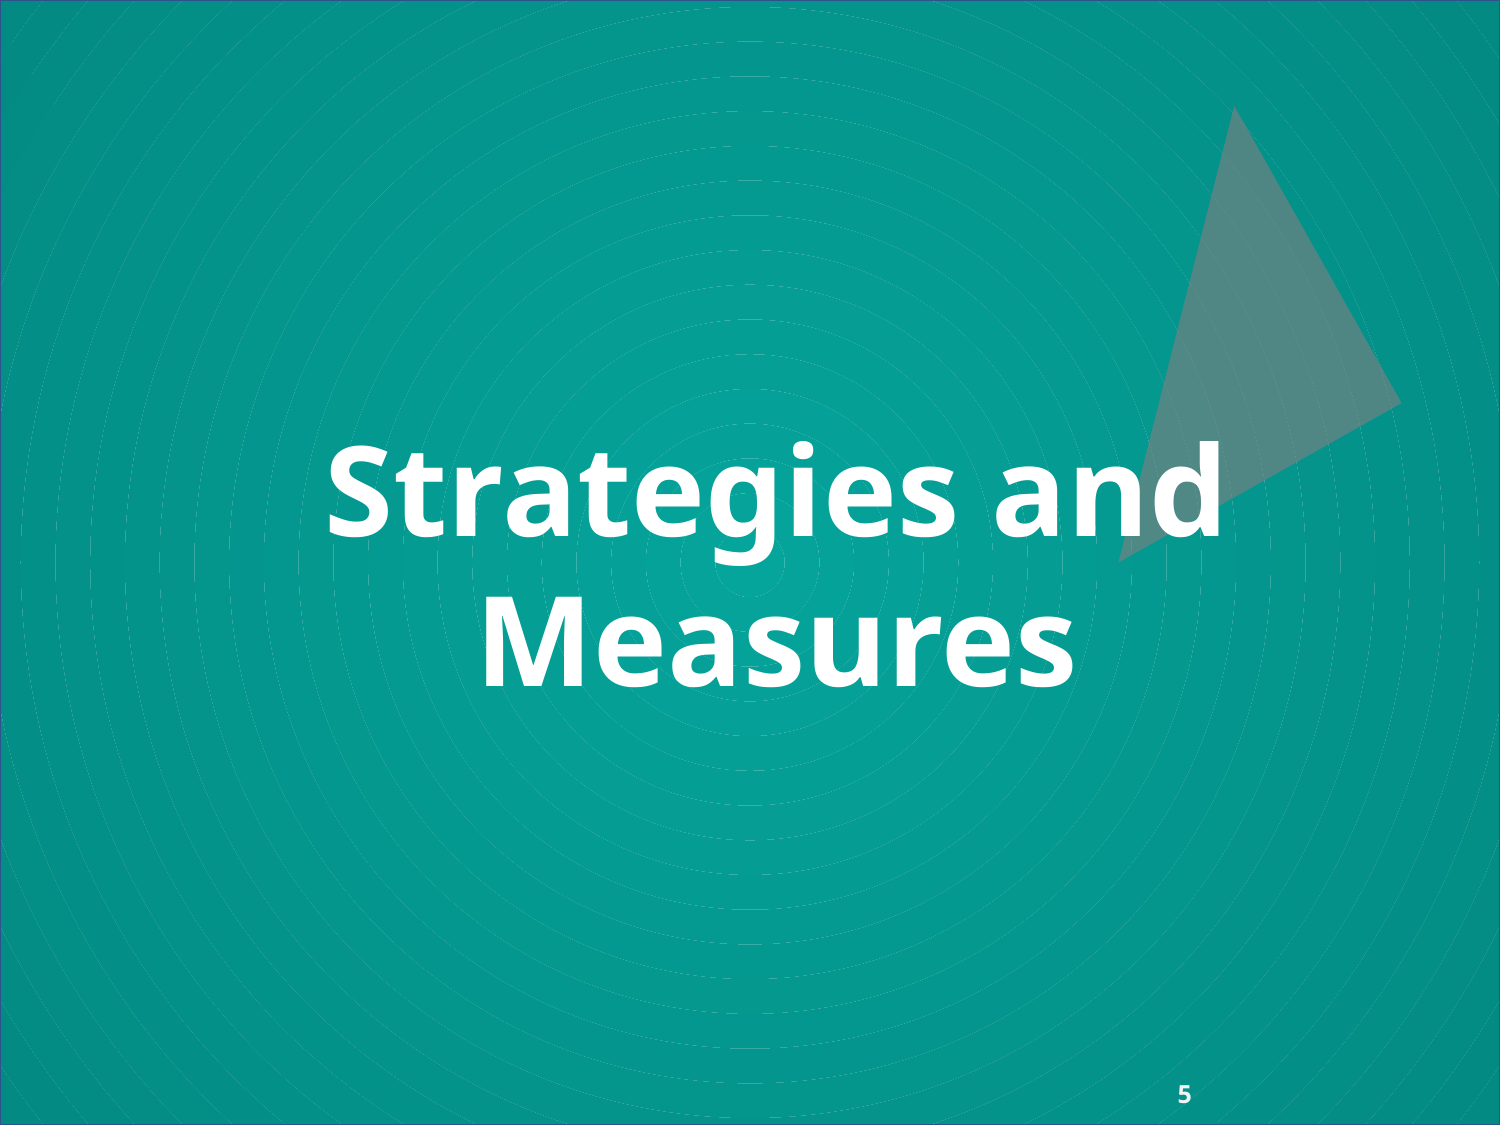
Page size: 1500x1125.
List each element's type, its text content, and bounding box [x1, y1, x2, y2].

text_box 5 [1162, 1065, 1500, 1125]
text_box [0, 0, 1500, 1125]
text_box Strategies and Measures [112, 403, 1442, 722]
